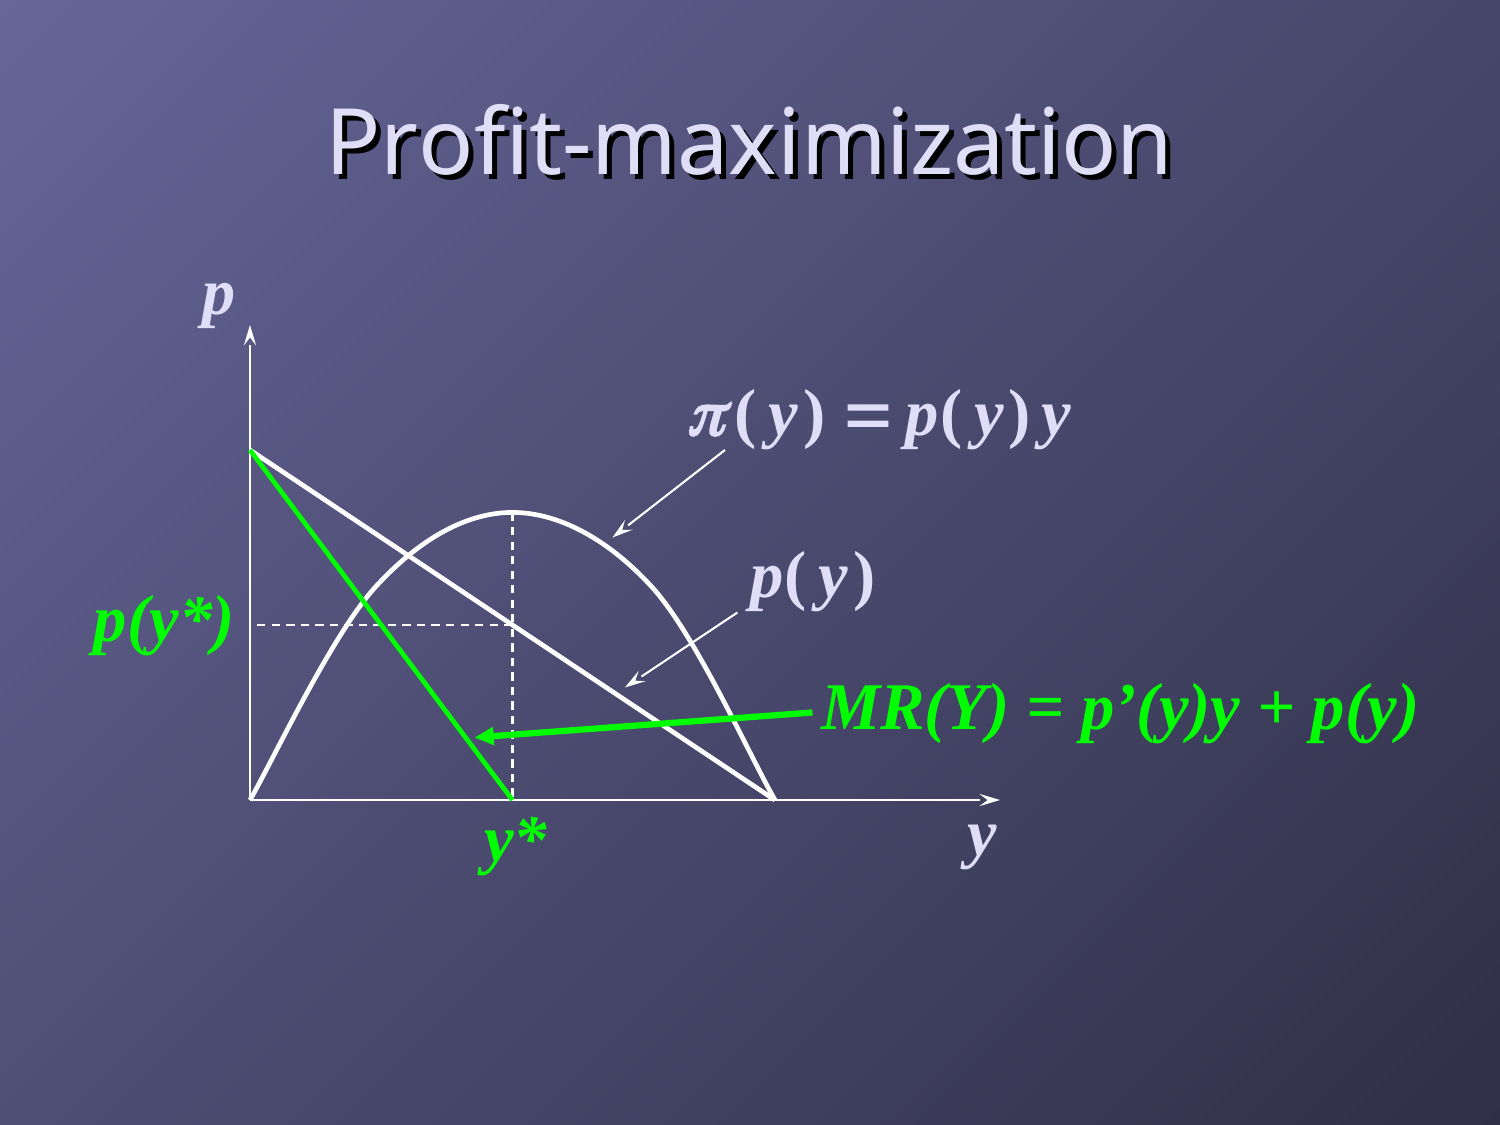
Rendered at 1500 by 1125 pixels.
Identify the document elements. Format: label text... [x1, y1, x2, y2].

chart [687, 387, 1075, 454]
chart [957, 822, 1001, 874]
text_box MR(Y) = p’(y)y + p(y) [806, 654, 1436, 751]
chart [737, 549, 879, 617]
text_box p(y*) [79, 567, 251, 663]
chart [189, 281, 238, 334]
text_box y* [469, 787, 563, 883]
title Profit-maximization [75, 45, 1426, 233]
